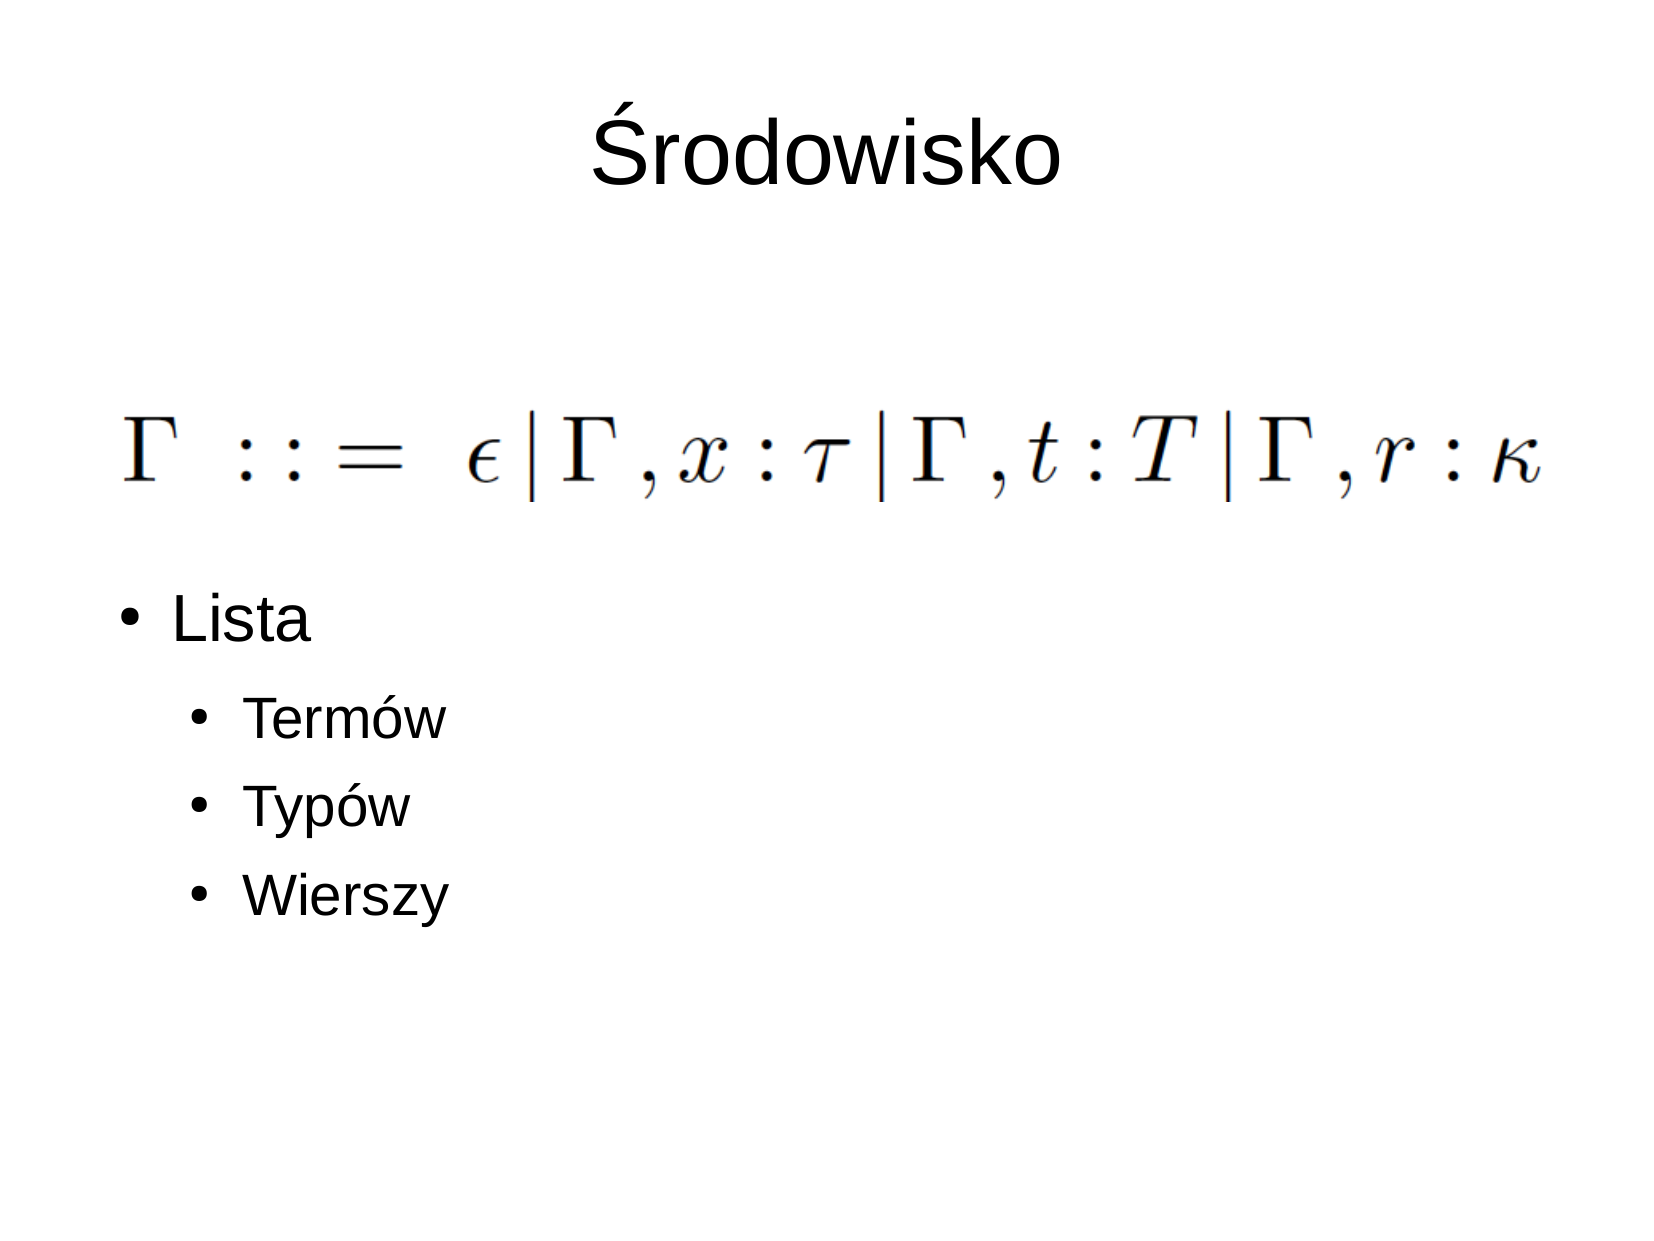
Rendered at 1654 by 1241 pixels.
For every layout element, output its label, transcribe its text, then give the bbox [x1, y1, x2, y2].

picture [96, 395, 1565, 502]
list Lista Termów Typów Wierszy [100, 581, 1589, 1241]
title Środowisko [82, 49, 1571, 257]
